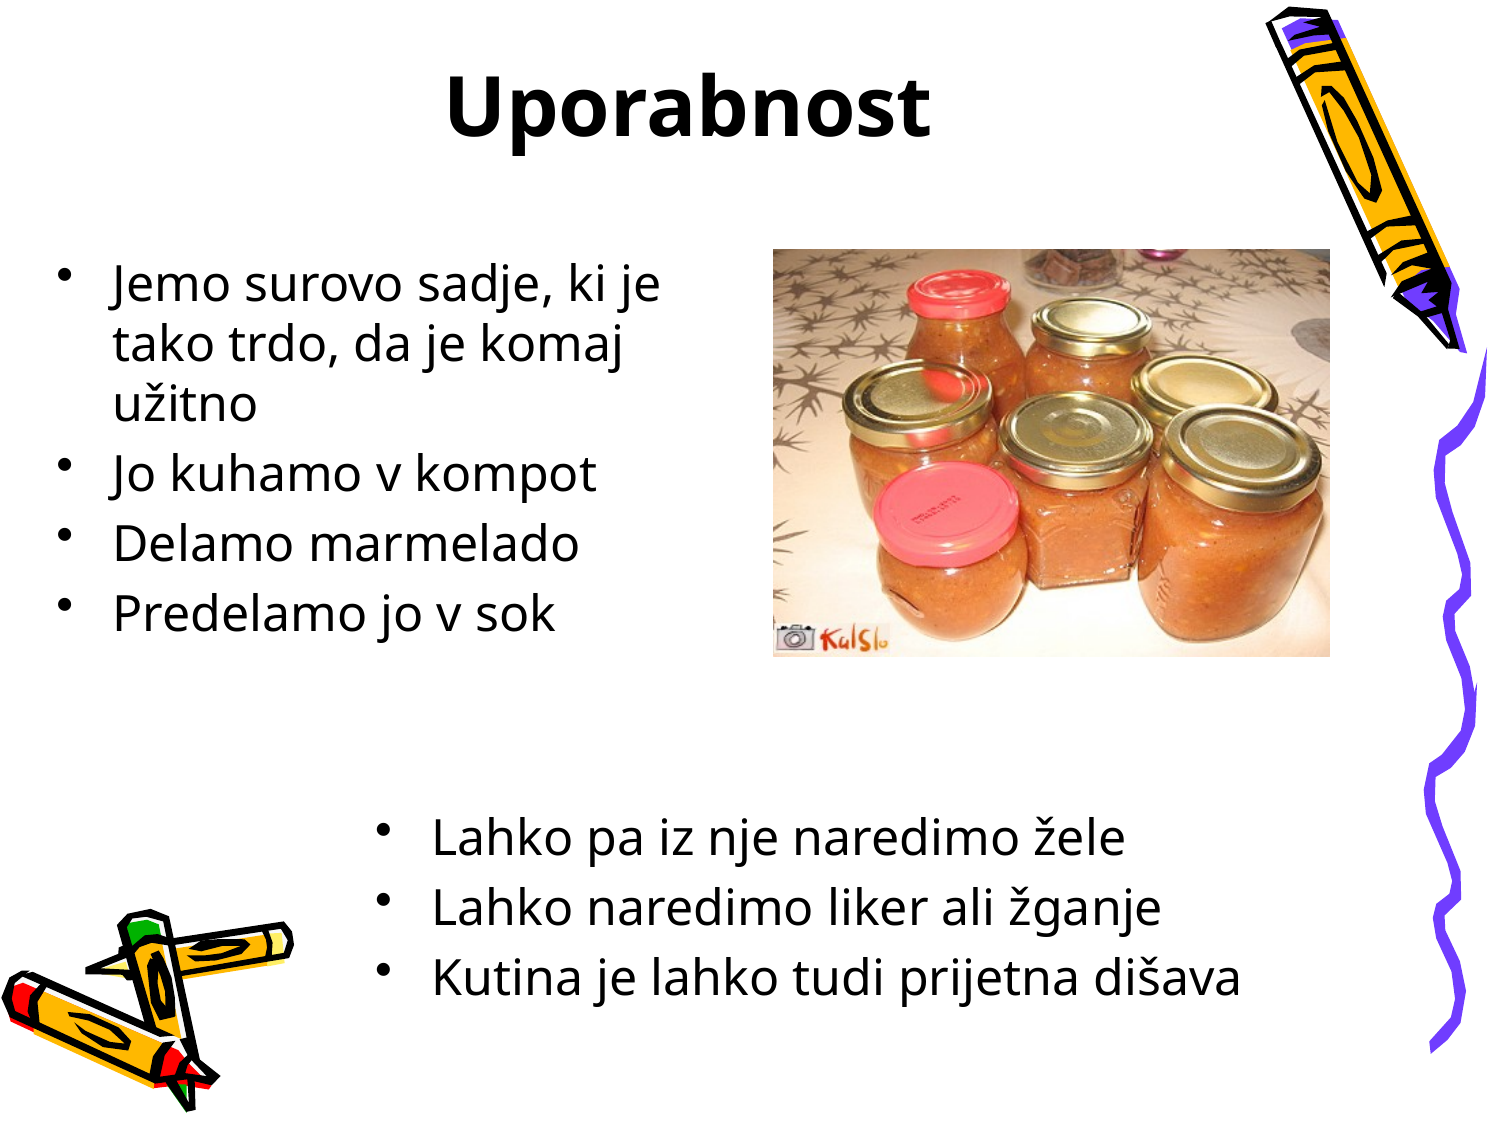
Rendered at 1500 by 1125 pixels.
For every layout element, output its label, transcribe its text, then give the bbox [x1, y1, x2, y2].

list Jemo surovo sadje, ki je tako trdo, da je komaj užitno Jo kuhamo v kompot Delamo marmelado Predelamo jo v sok [41, 243, 739, 657]
picture [773, 249, 1330, 657]
list Lahko pa iz nje naredimo žele Lahko naredimo liker ali žganje Kutina je lahko tudi prijetna dišava [360, 727, 1306, 1024]
title Uporabnost [135, 0, 1263, 161]
